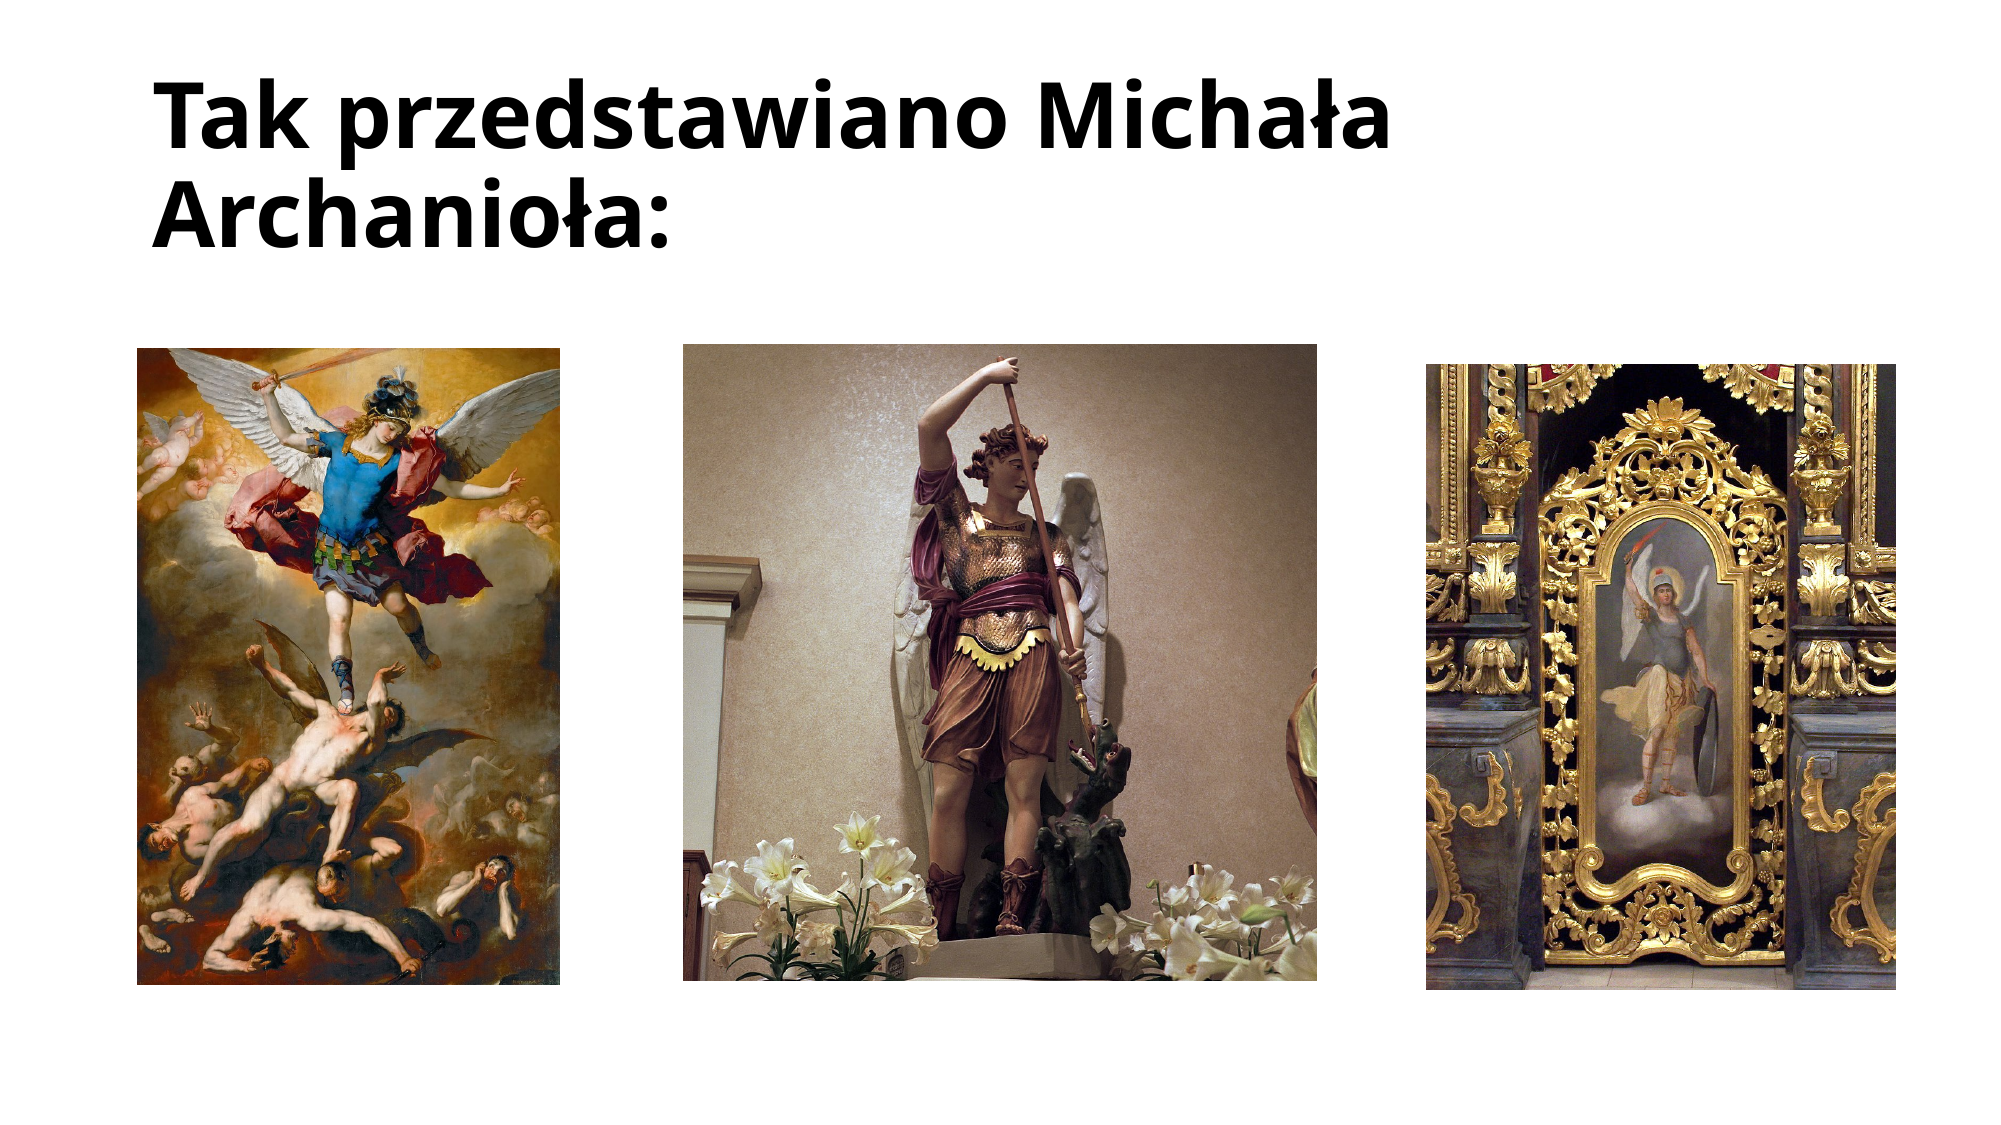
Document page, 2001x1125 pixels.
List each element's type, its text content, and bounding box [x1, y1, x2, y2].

picture [683, 344, 1317, 981]
picture [137, 348, 560, 985]
picture [1426, 364, 1896, 990]
title Tak przedstawiano Michała Archanioła: [137, 59, 1863, 278]
